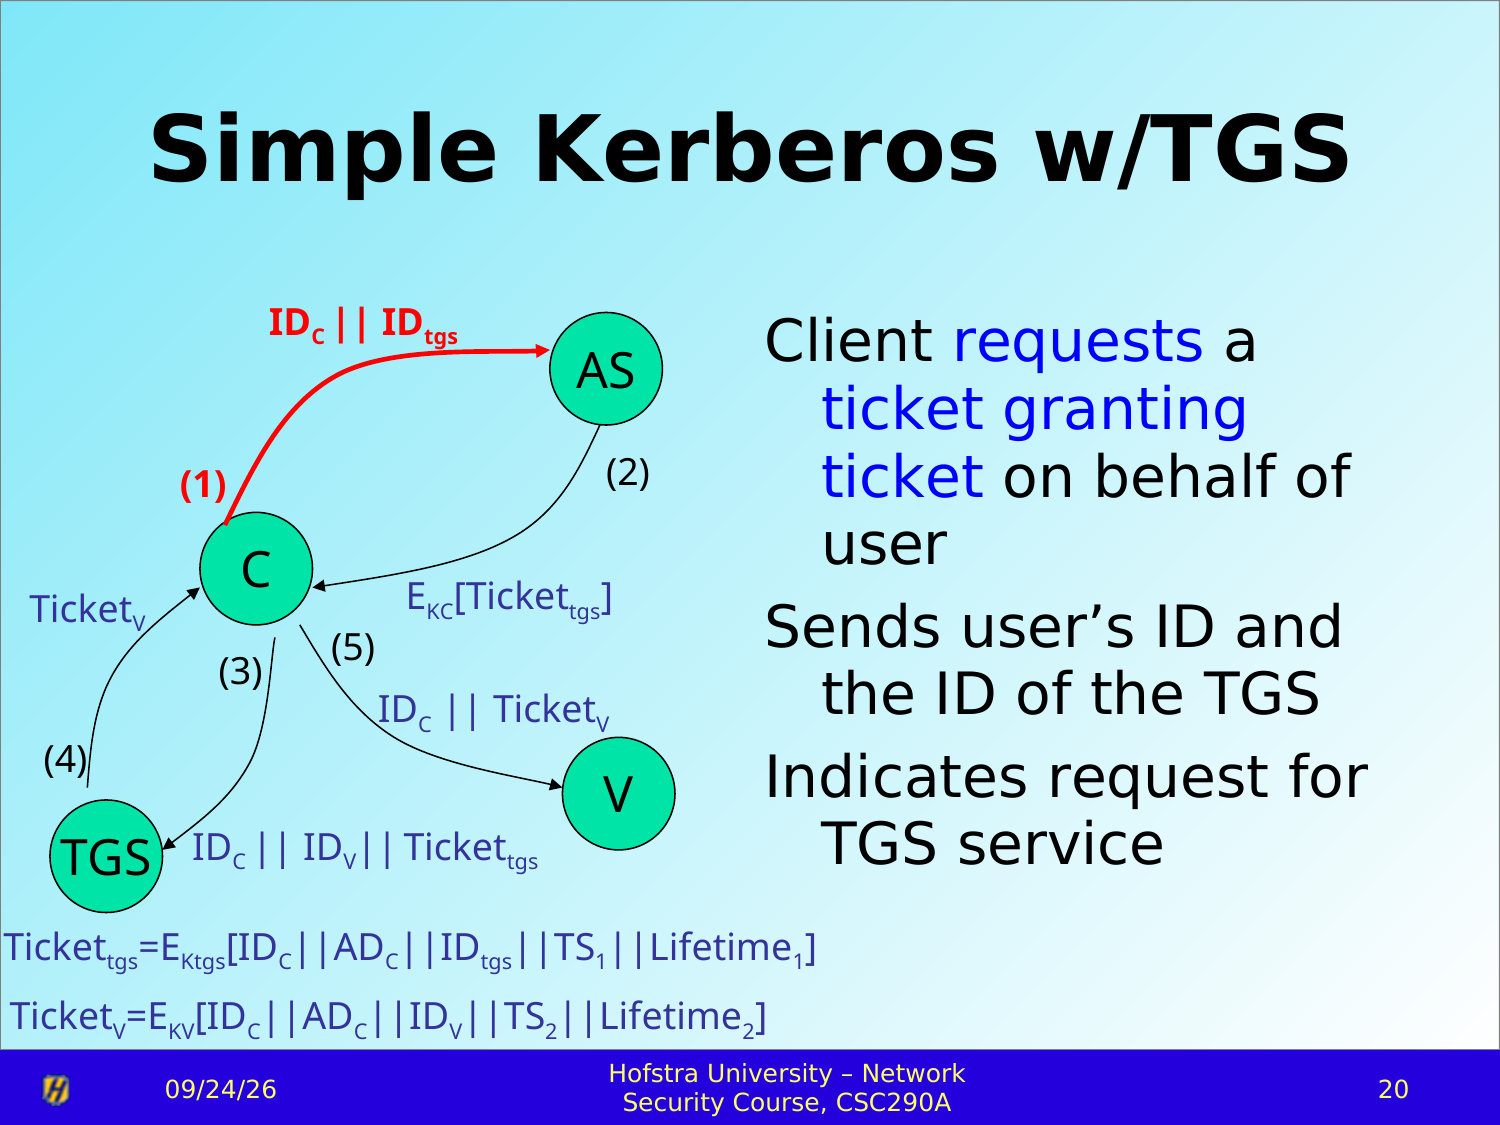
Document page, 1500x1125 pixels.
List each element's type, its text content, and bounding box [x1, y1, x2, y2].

text_box TicketV=EKV[IDC||ADC||IDV||TS2||Lifetime2] [0, 982, 792, 1054]
text_box C [199, 512, 313, 625]
text_box IDC || IDtgs [254, 287, 479, 359]
text_box EKC[Tickettgs] [390, 562, 638, 634]
text_box (1) [164, 449, 252, 517]
text_box (5) [316, 612, 400, 679]
text_box AS [549, 312, 663, 426]
text_box (3) [203, 637, 288, 704]
text_box V [562, 739, 676, 850]
list Client requests a ticket granting ticket on behalf of user Sends user’s ID and the ID of the TGS Indicates request for TGS service [750, 299, 1438, 976]
text_box IDC || TicketV [363, 674, 634, 747]
picture [37, 1072, 76, 1110]
text_box (4) [28, 724, 113, 792]
text_box IDC || IDV|| Tickettgs [177, 812, 554, 884]
text_box TicketV [12, 574, 163, 647]
title Simple Kerberos w/TGS [112, 84, 1391, 212]
text_box Tickettgs=EKtgs[IDC||ADC||IDtgs||TS1||Lifetime1] [0, 912, 842, 984]
text_box TGS [49, 799, 163, 912]
text_box (2) [591, 437, 675, 504]
